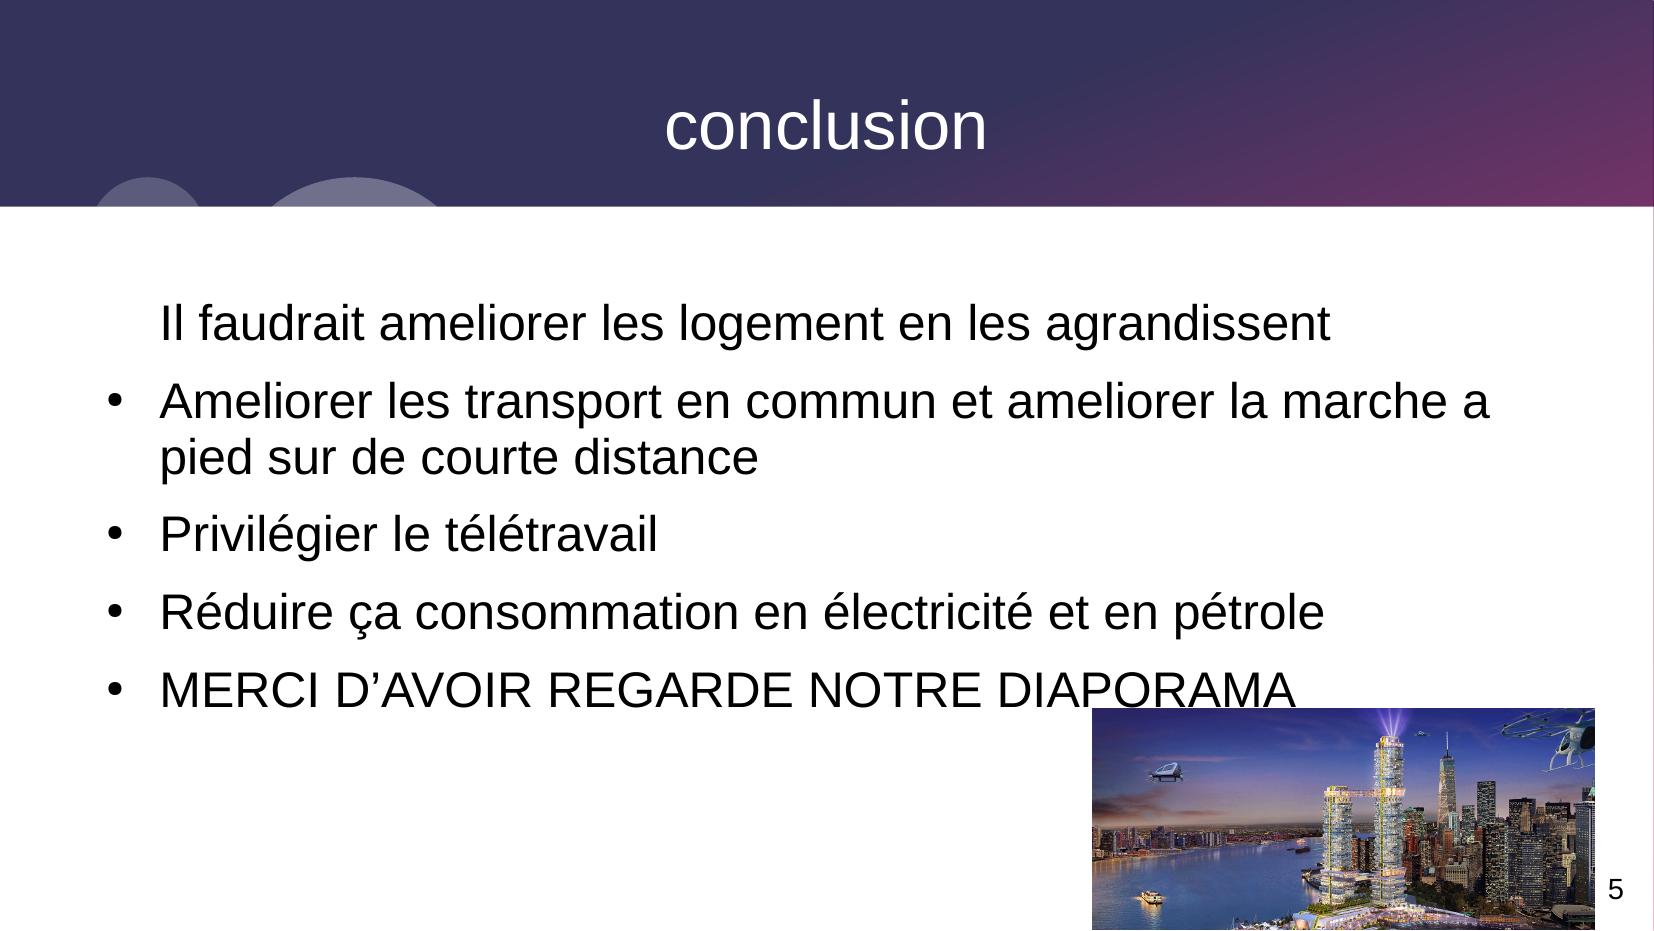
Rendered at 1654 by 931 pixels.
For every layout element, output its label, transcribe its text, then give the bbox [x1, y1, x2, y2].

title conclusion [88, 44, 1565, 207]
picture [1092, 708, 1595, 930]
list Il faudrait ameliorer les logement en les agrandissent Ameliorer les transport en commun et ameliorer la marche a pied sur de courte distance Privilégier le télétravail Réduire ça consommation en électricité et en pétrole MERCI D’AVOIR REGARDE NOTRE DIAPORAMA [88, 295, 1565, 886]
